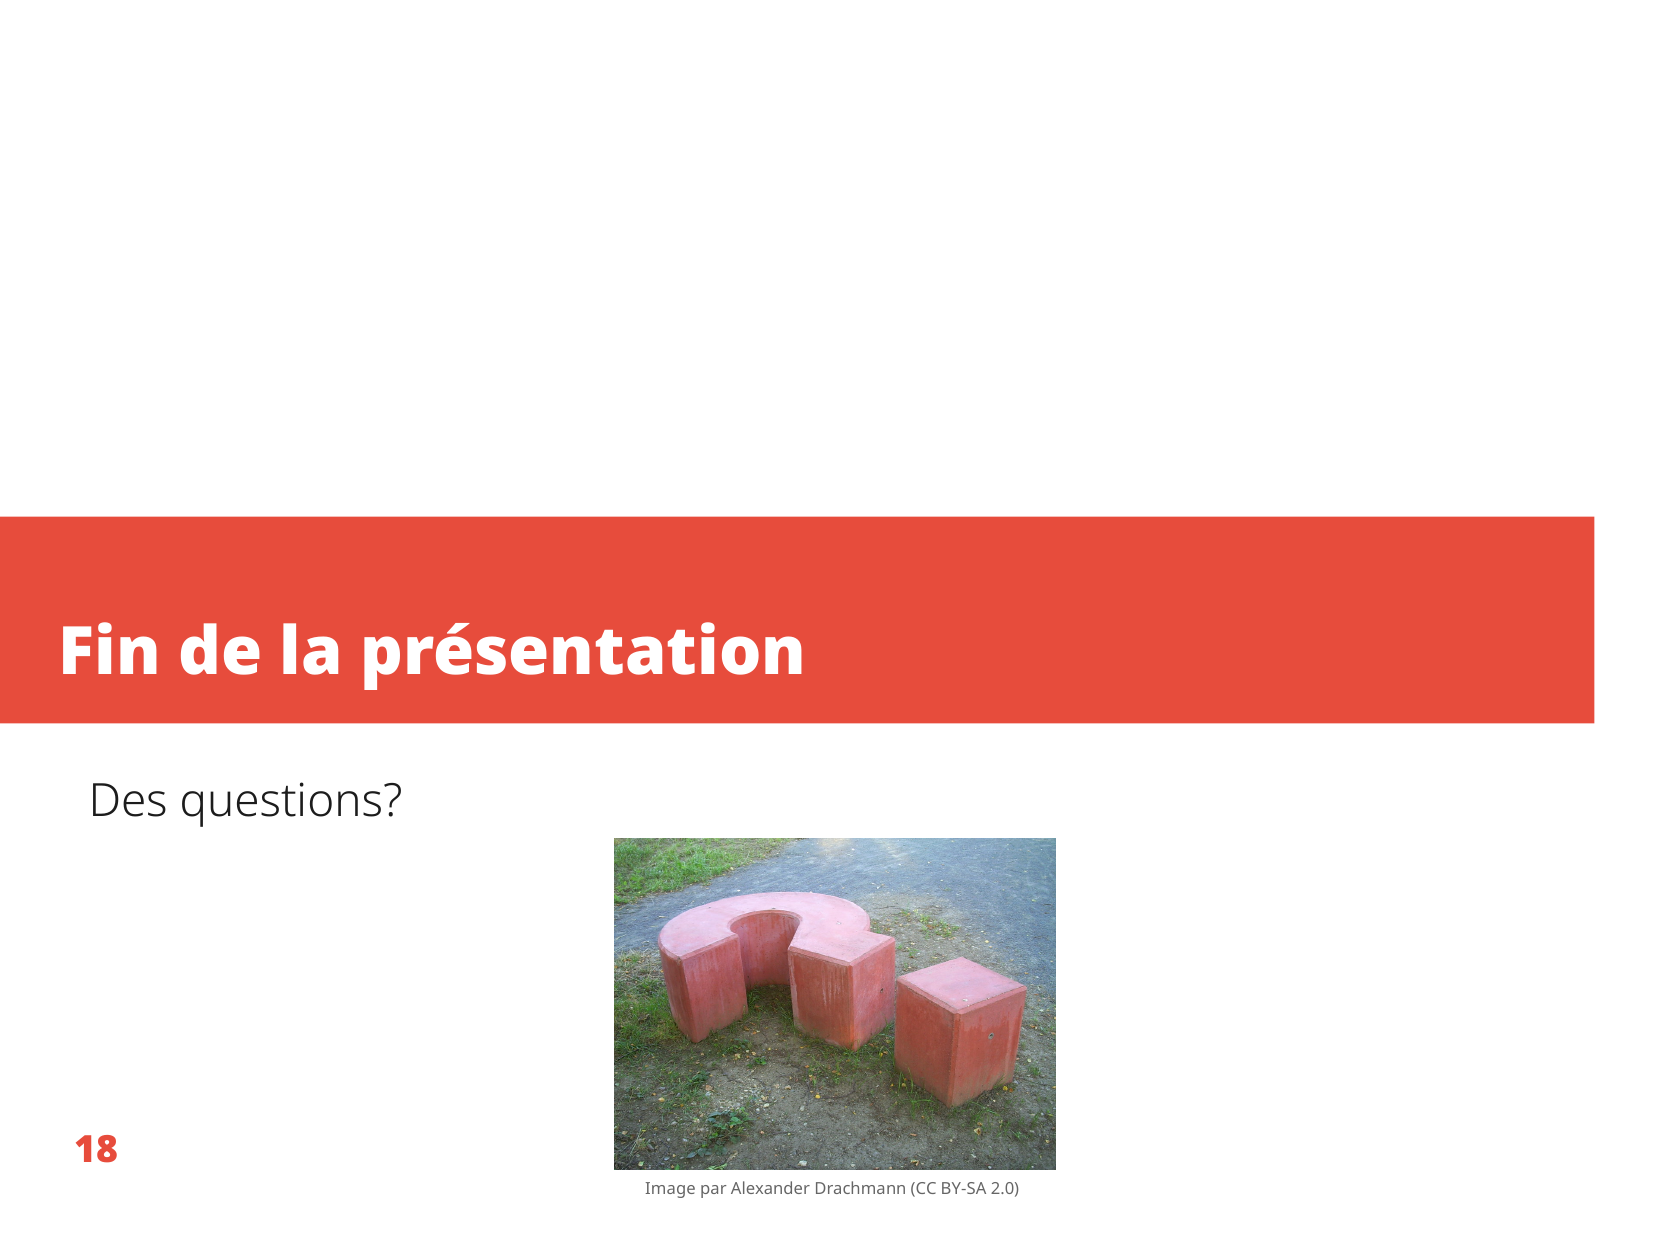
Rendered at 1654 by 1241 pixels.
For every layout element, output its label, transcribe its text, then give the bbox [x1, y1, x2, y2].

picture [614, 838, 1056, 1170]
text_box Des questions? [88, 767, 1595, 851]
text_box Image par Alexander Drachmann (CC BY-SA 2.0) [614, 1169, 1052, 1204]
title Fin de la présentation [59, 546, 1595, 694]
